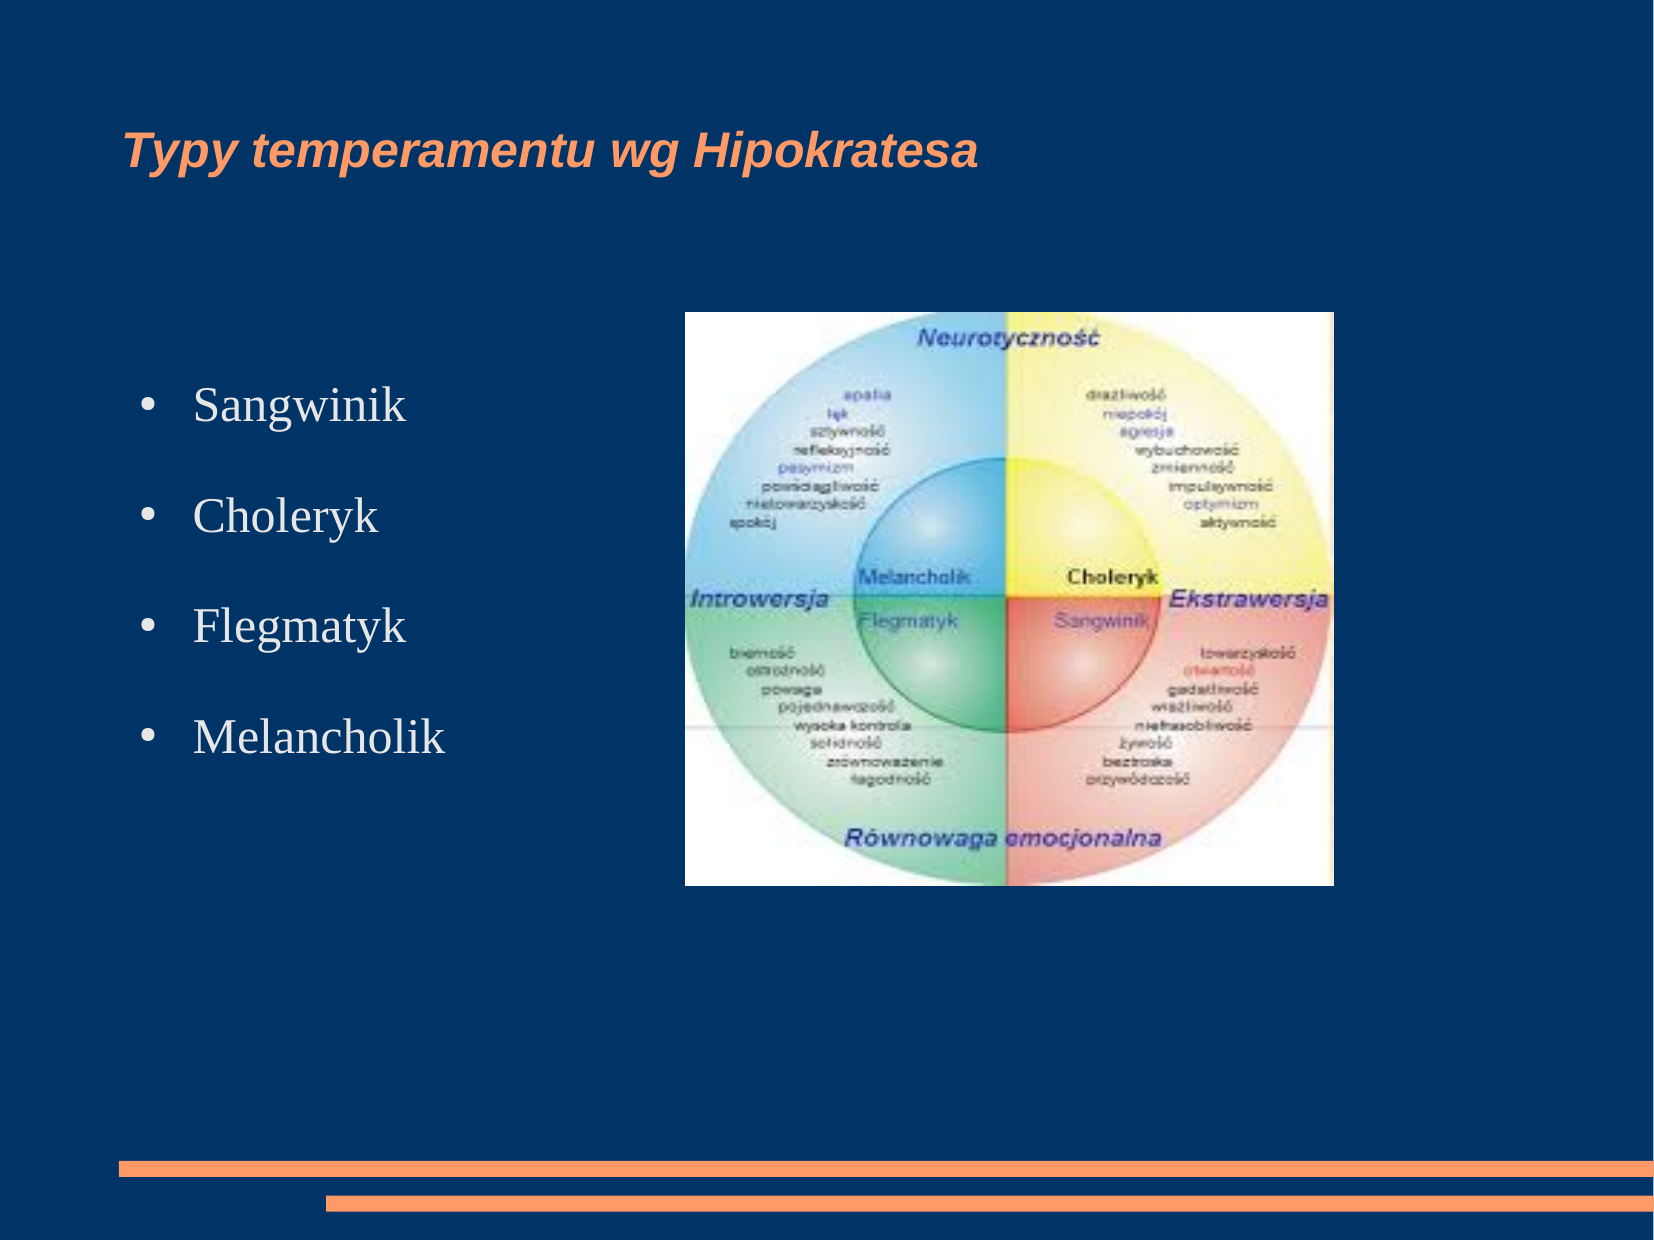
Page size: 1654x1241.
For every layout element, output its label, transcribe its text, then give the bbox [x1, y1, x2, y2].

picture [685, 312, 1334, 886]
list Sangwinik Choleryk Flegmatyk Melancholik [121, 322, 1561, 1132]
title Typy temperamentu wg Hipokratesa [121, 46, 1534, 254]
